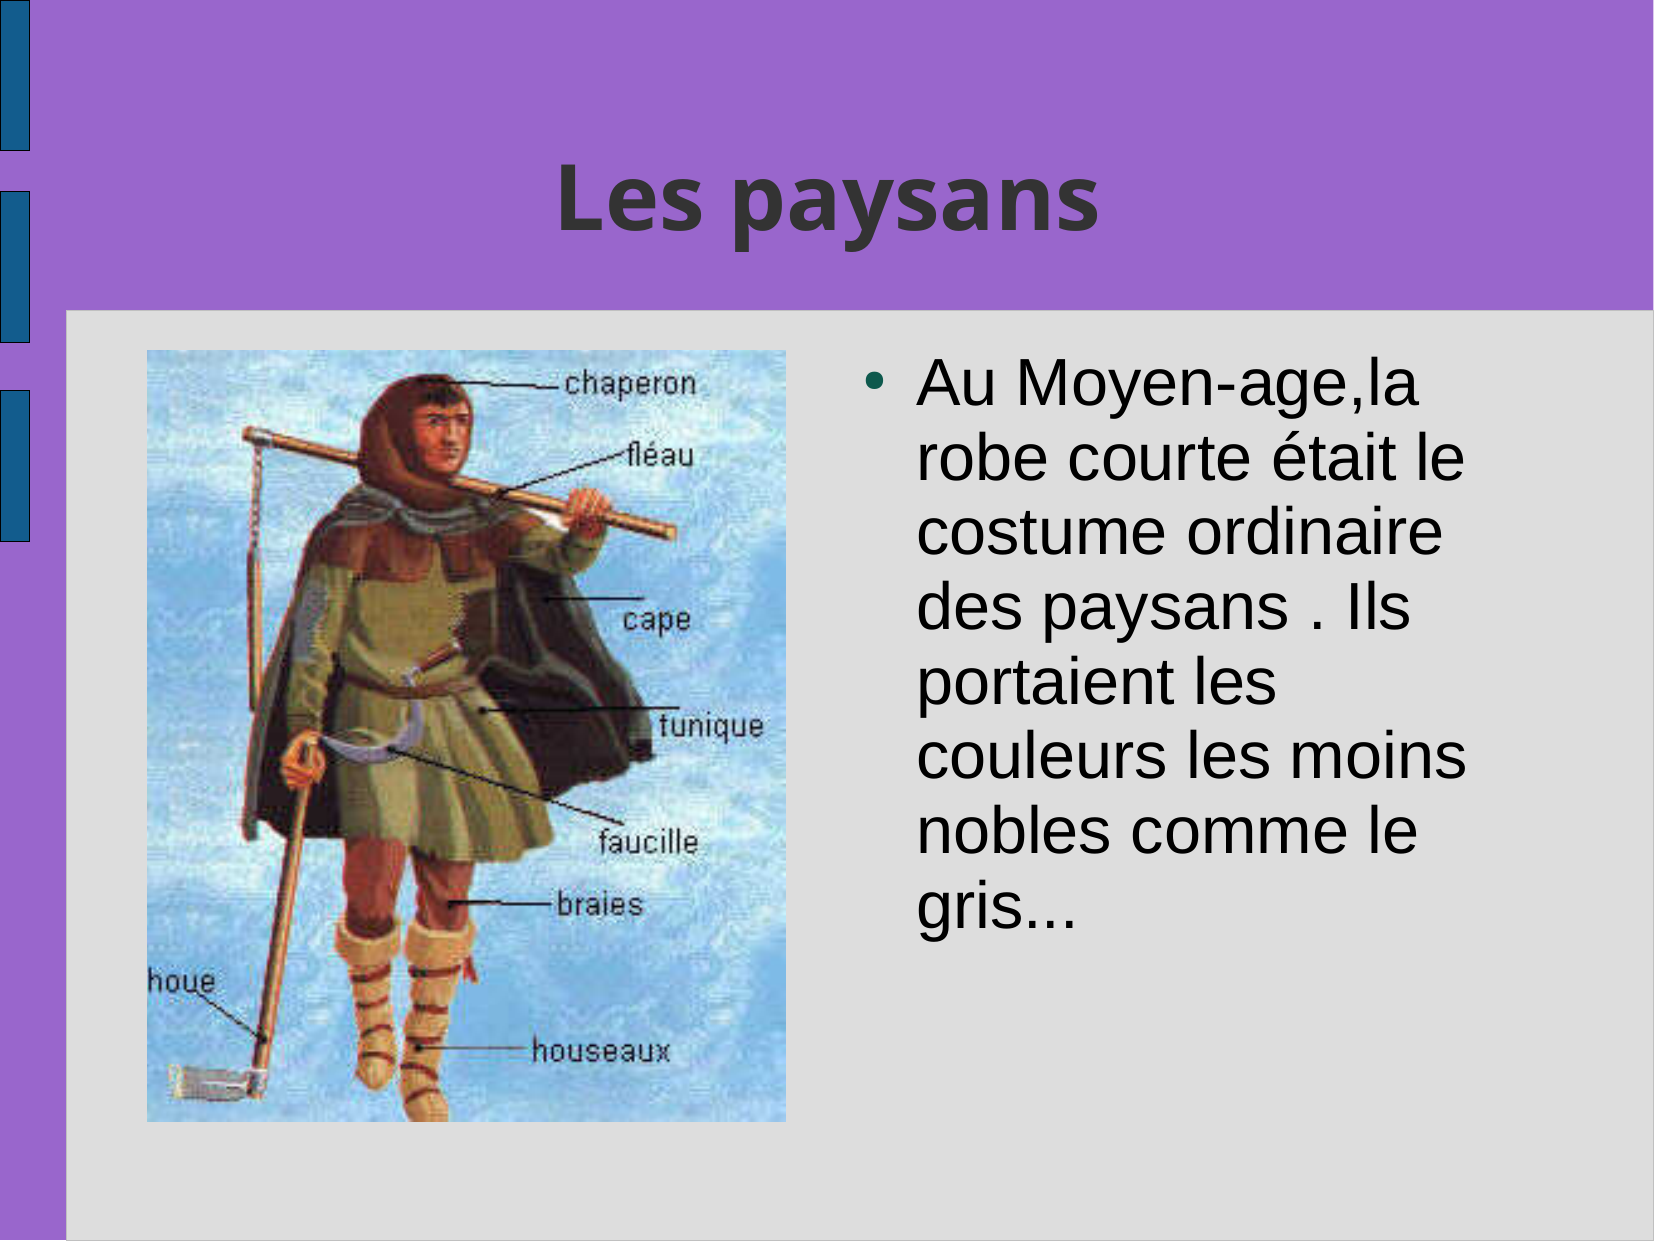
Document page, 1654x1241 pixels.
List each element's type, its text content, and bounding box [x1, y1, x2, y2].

picture [147, 350, 786, 1123]
list Au Moyen-age,la robe courte était le costume ordinaire des paysans . Ils portaient les couleurs les moins nobles comme le gris... [845, 344, 1535, 1127]
title Les paysans [121, 91, 1534, 299]
